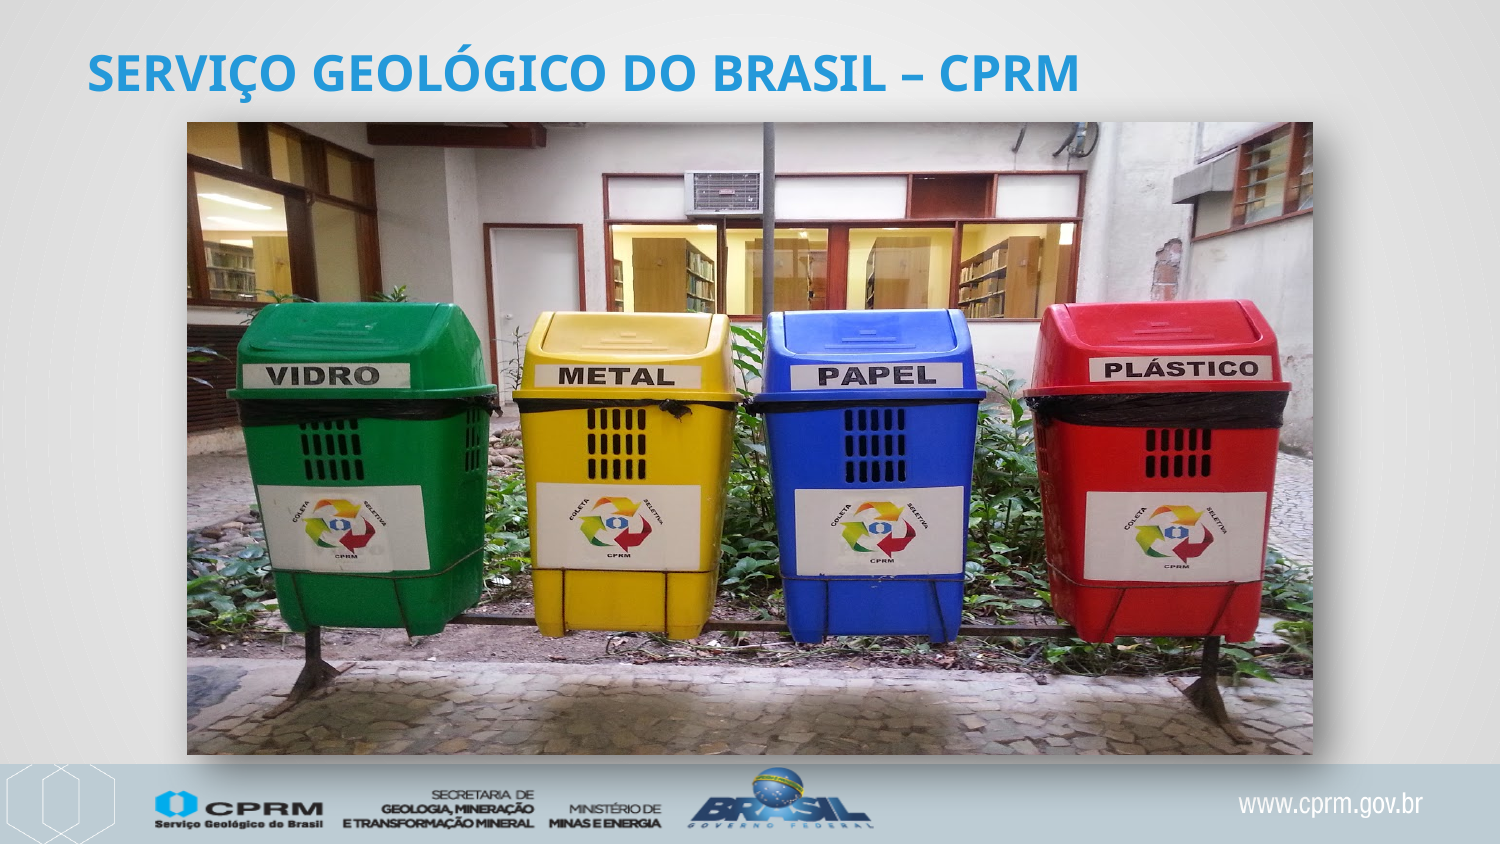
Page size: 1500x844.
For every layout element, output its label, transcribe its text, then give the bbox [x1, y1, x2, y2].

picture [187, 122, 1313, 756]
picture [0, 757, 1500, 844]
text_box SERVIÇO GEOLÓGICO DO BRASIL – CPRM [72, 34, 1097, 110]
